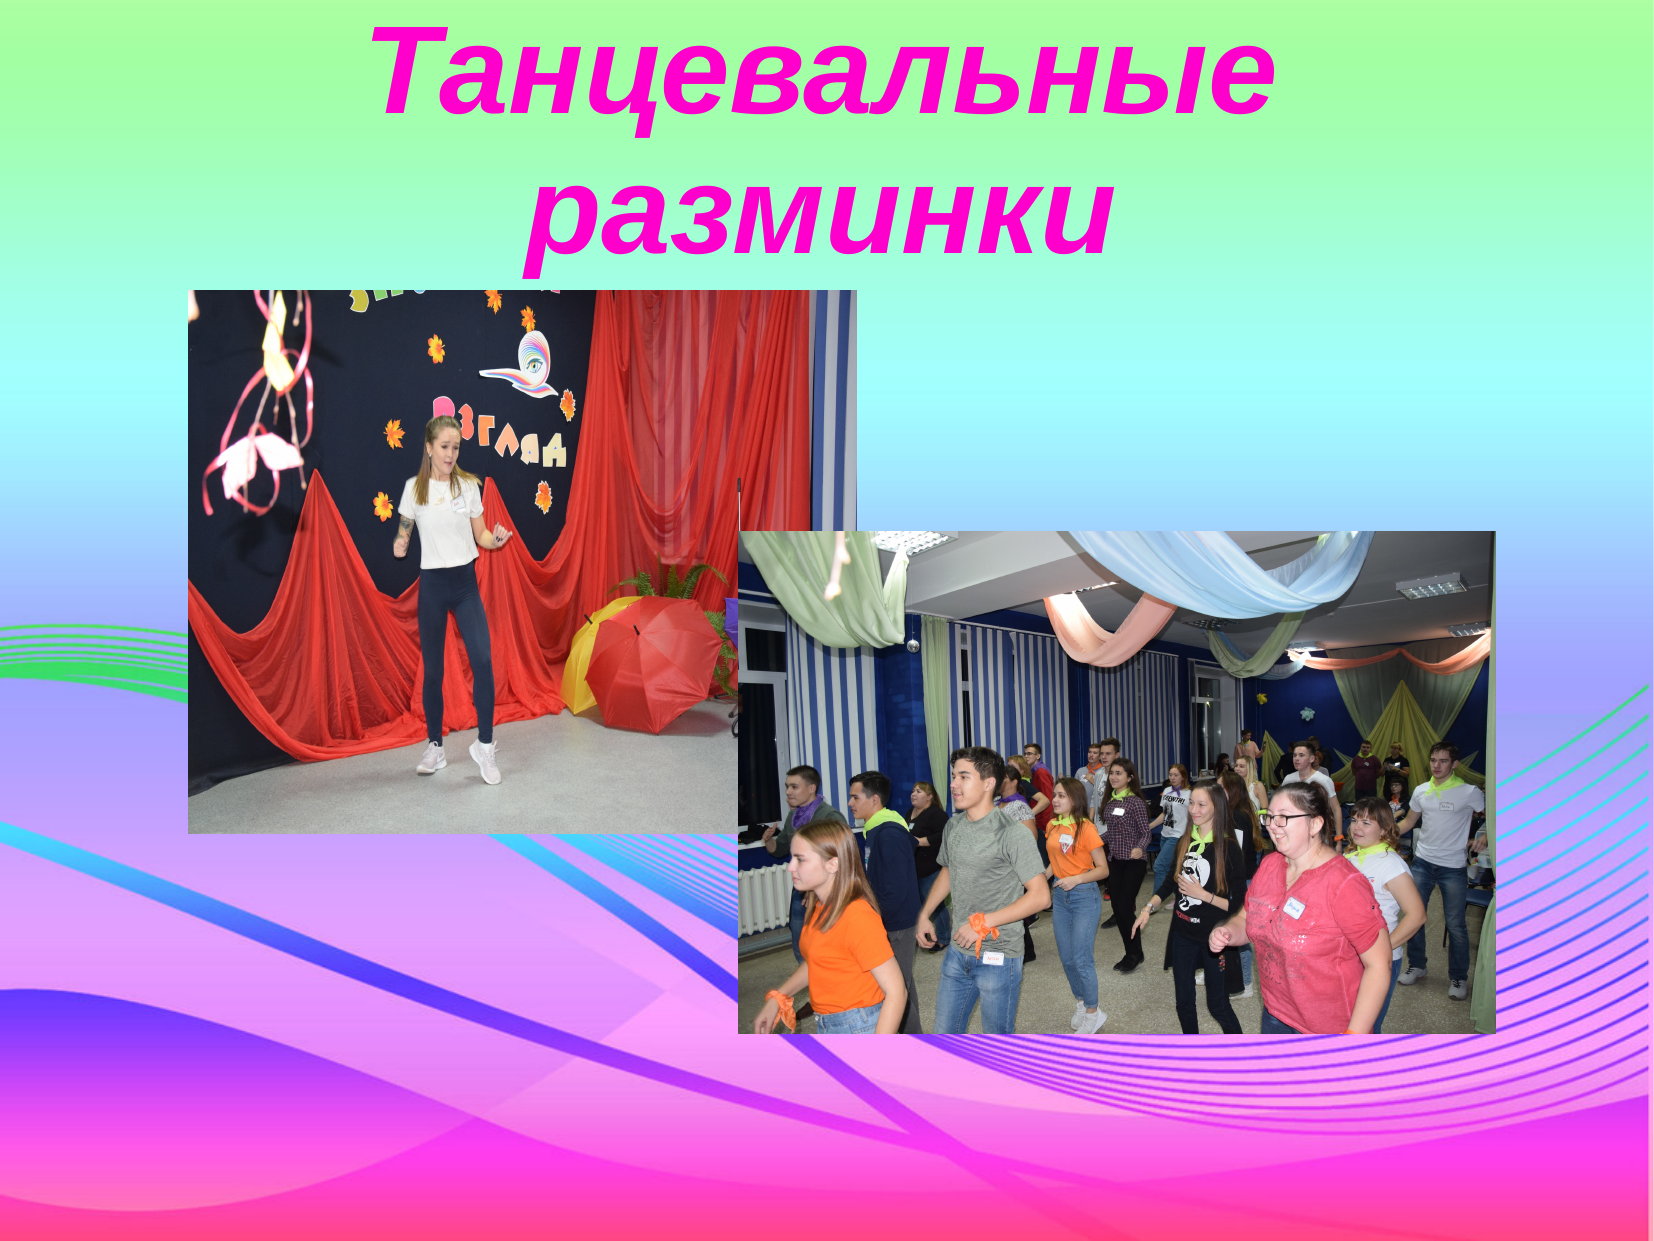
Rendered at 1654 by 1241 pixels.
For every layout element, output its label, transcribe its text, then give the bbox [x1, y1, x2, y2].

title Танцевальные разминки [76, 0, 1565, 280]
list [845, 290, 1572, 634]
picture [0, 0, 1654, 1241]
